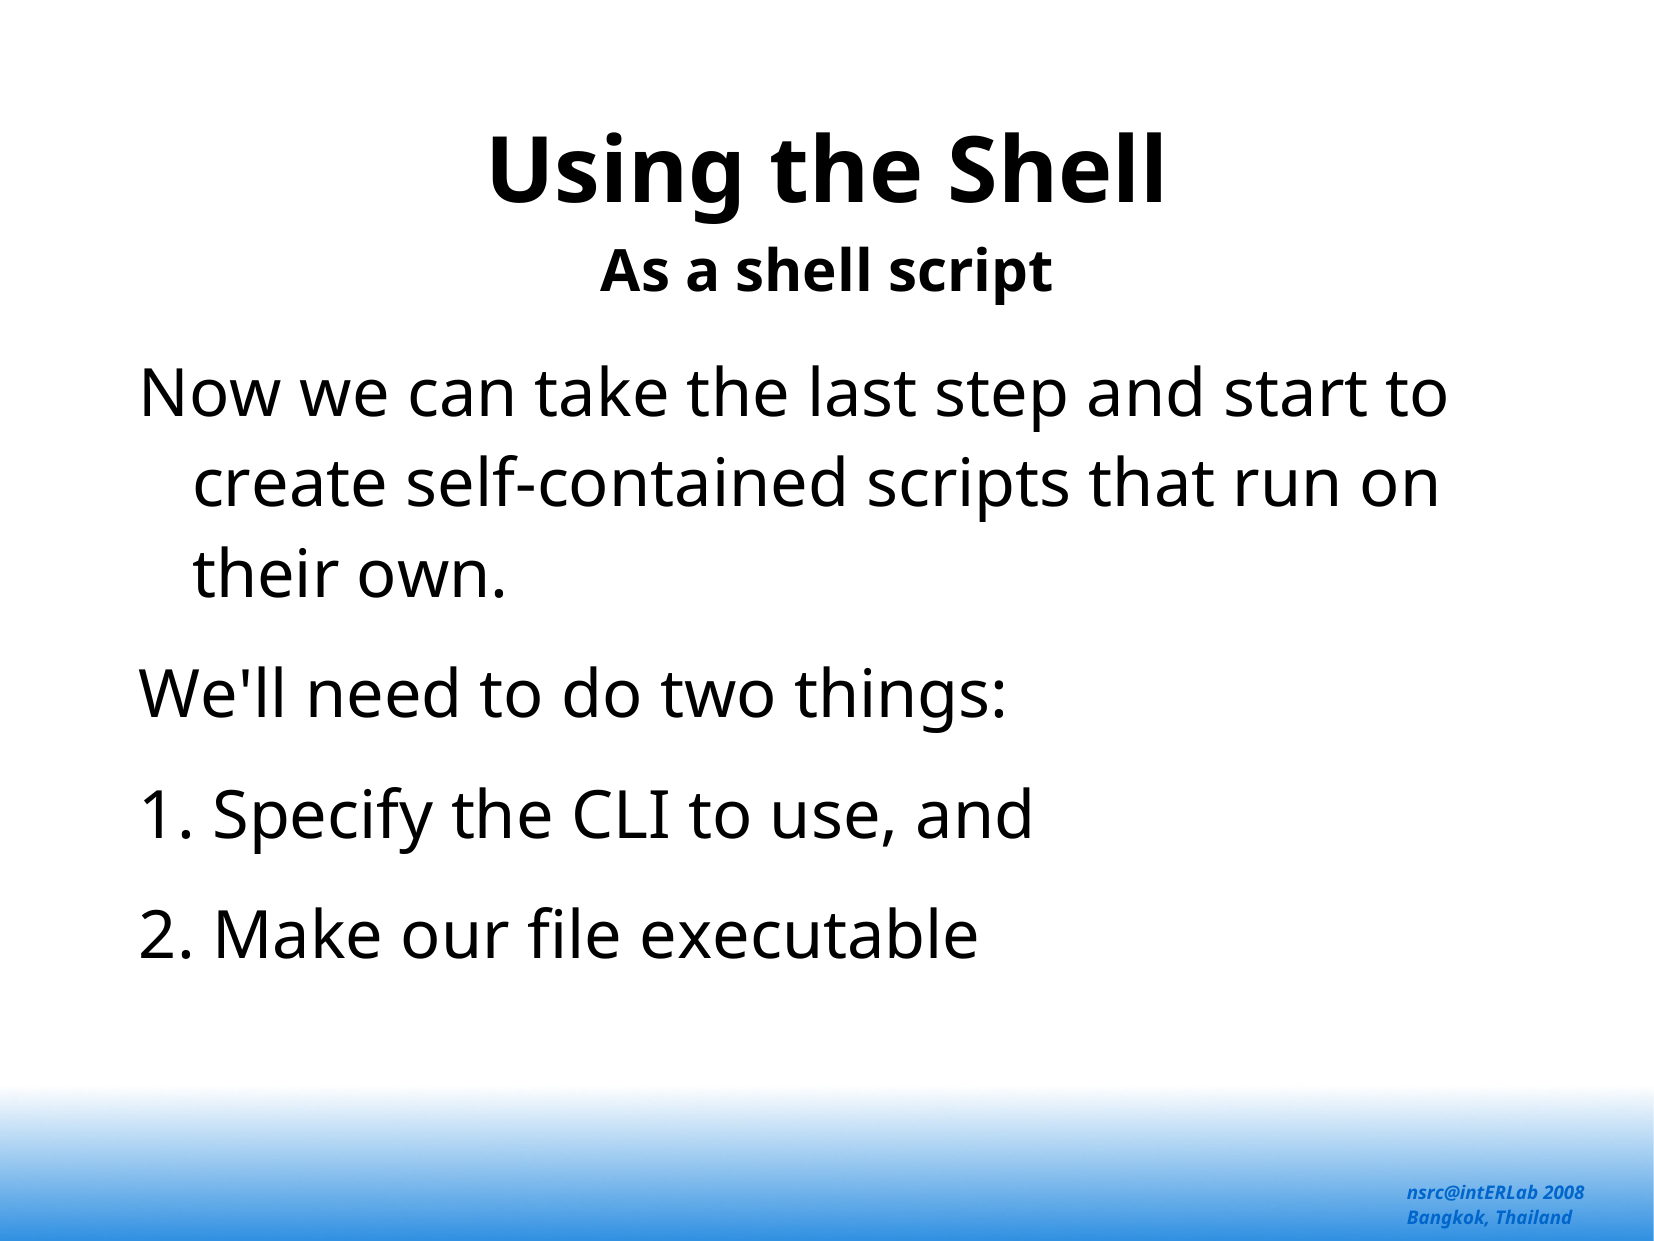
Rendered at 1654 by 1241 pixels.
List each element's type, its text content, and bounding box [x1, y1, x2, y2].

picture [0, 1083, 1654, 1241]
list Now we can take the last step and start to create self-contained scripts that run on their own. We'll need to do two things: 1. Specify the CLI to use, and 2. Make our file executable [121, 344, 1534, 1127]
title Using the Shell As a shell script [121, 102, 1534, 310]
